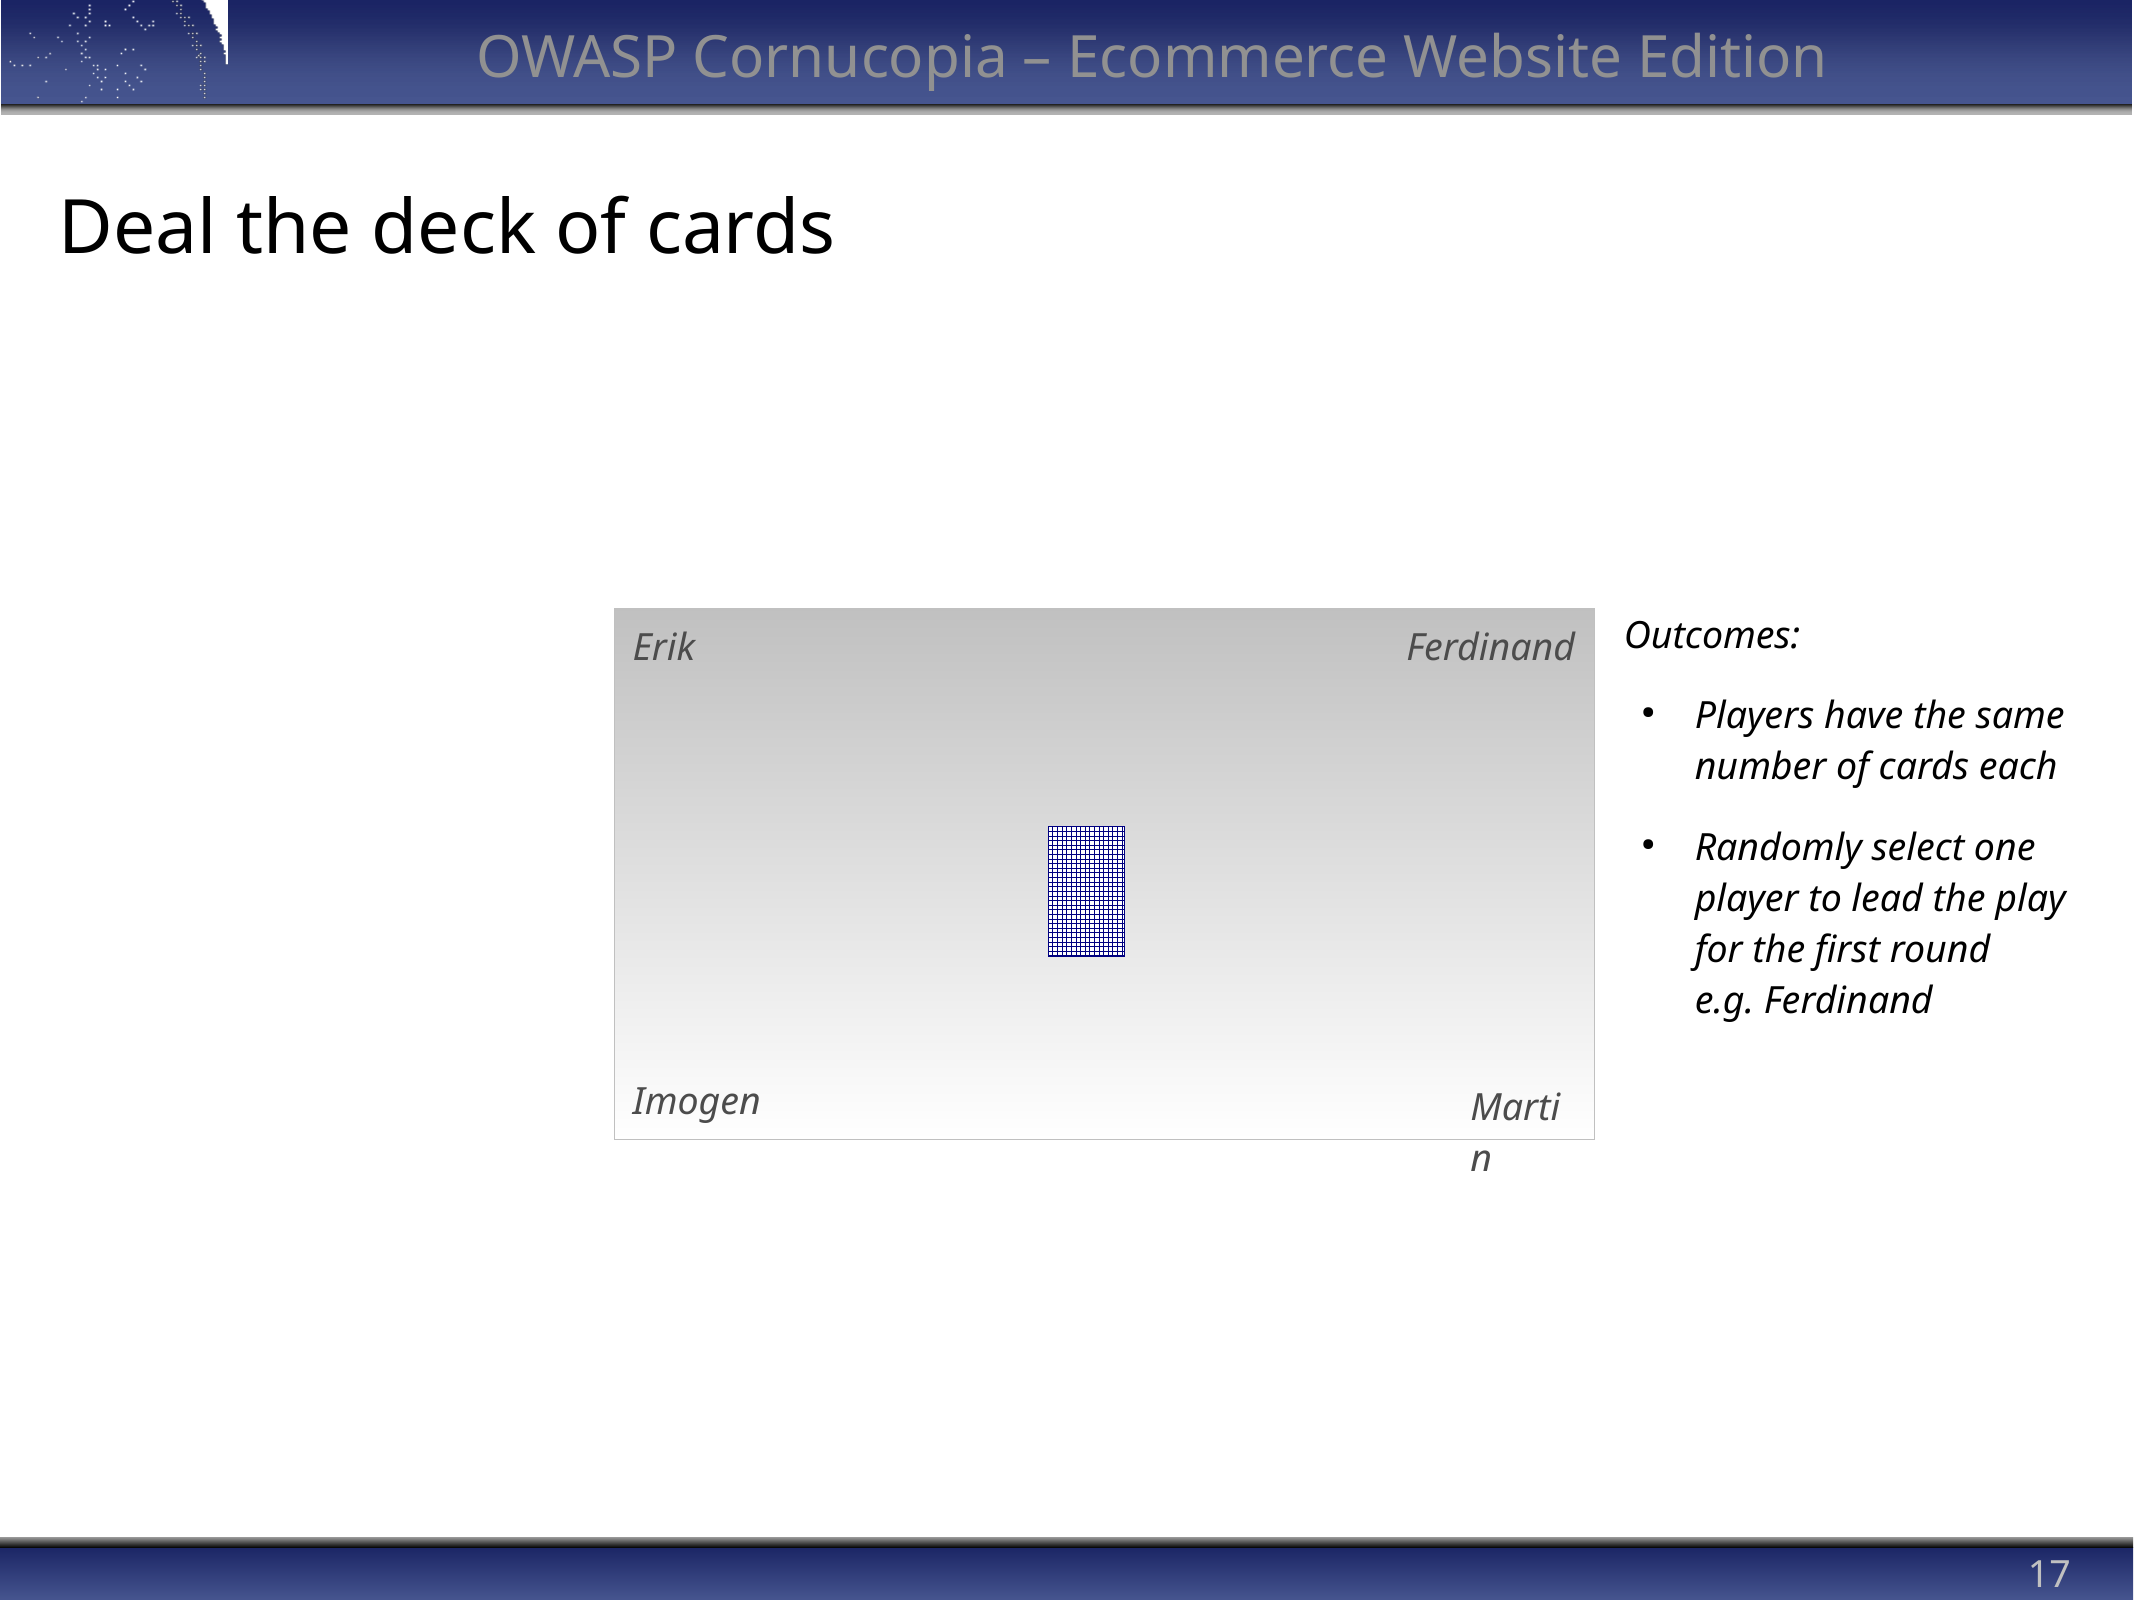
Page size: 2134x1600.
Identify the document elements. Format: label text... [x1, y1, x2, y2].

list Erik [632, 620, 739, 681]
title Deal the deck of cards [58, 124, 2126, 325]
list Martin [1470, 1080, 1576, 1141]
list Imogen [632, 1074, 798, 1135]
list Ferdinand [1406, 620, 1607, 681]
list Outcomes: Players have the same number of cards each Randomly select one player to lead the play for the first round e.g. Ferdinand [1624, 608, 2093, 1199]
list [614, 608, 1595, 1140]
